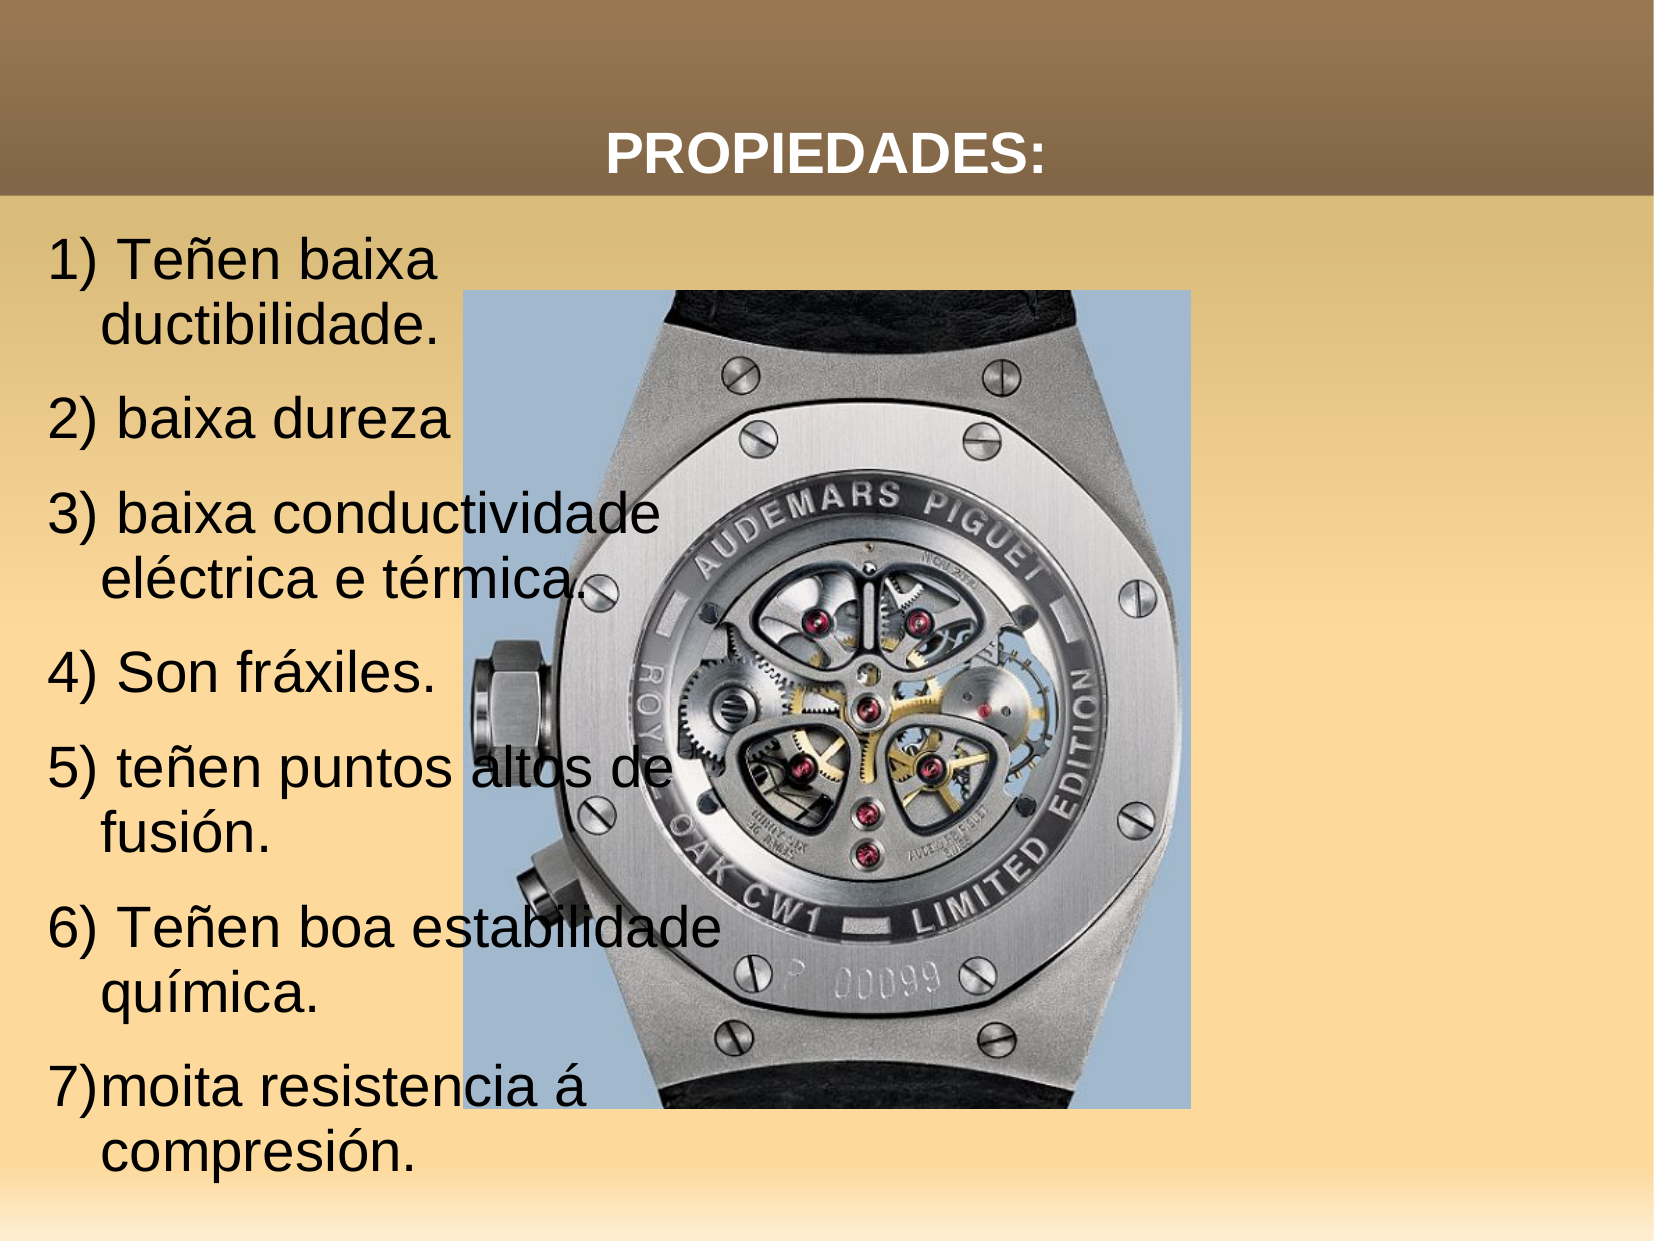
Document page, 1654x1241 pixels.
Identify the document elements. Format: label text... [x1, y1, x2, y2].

picture [0, 0, 1654, 1241]
list Teñen baixa ductibilidade. baixa dureza baixa conductividade eléctrica e térmica. Son fráxiles. teñen puntos altos de fusión. Teñen boa estabilidade química. moita resistencia á compresión. [29, 226, 756, 1184]
title PROPIEDADES: [82, 49, 1571, 257]
